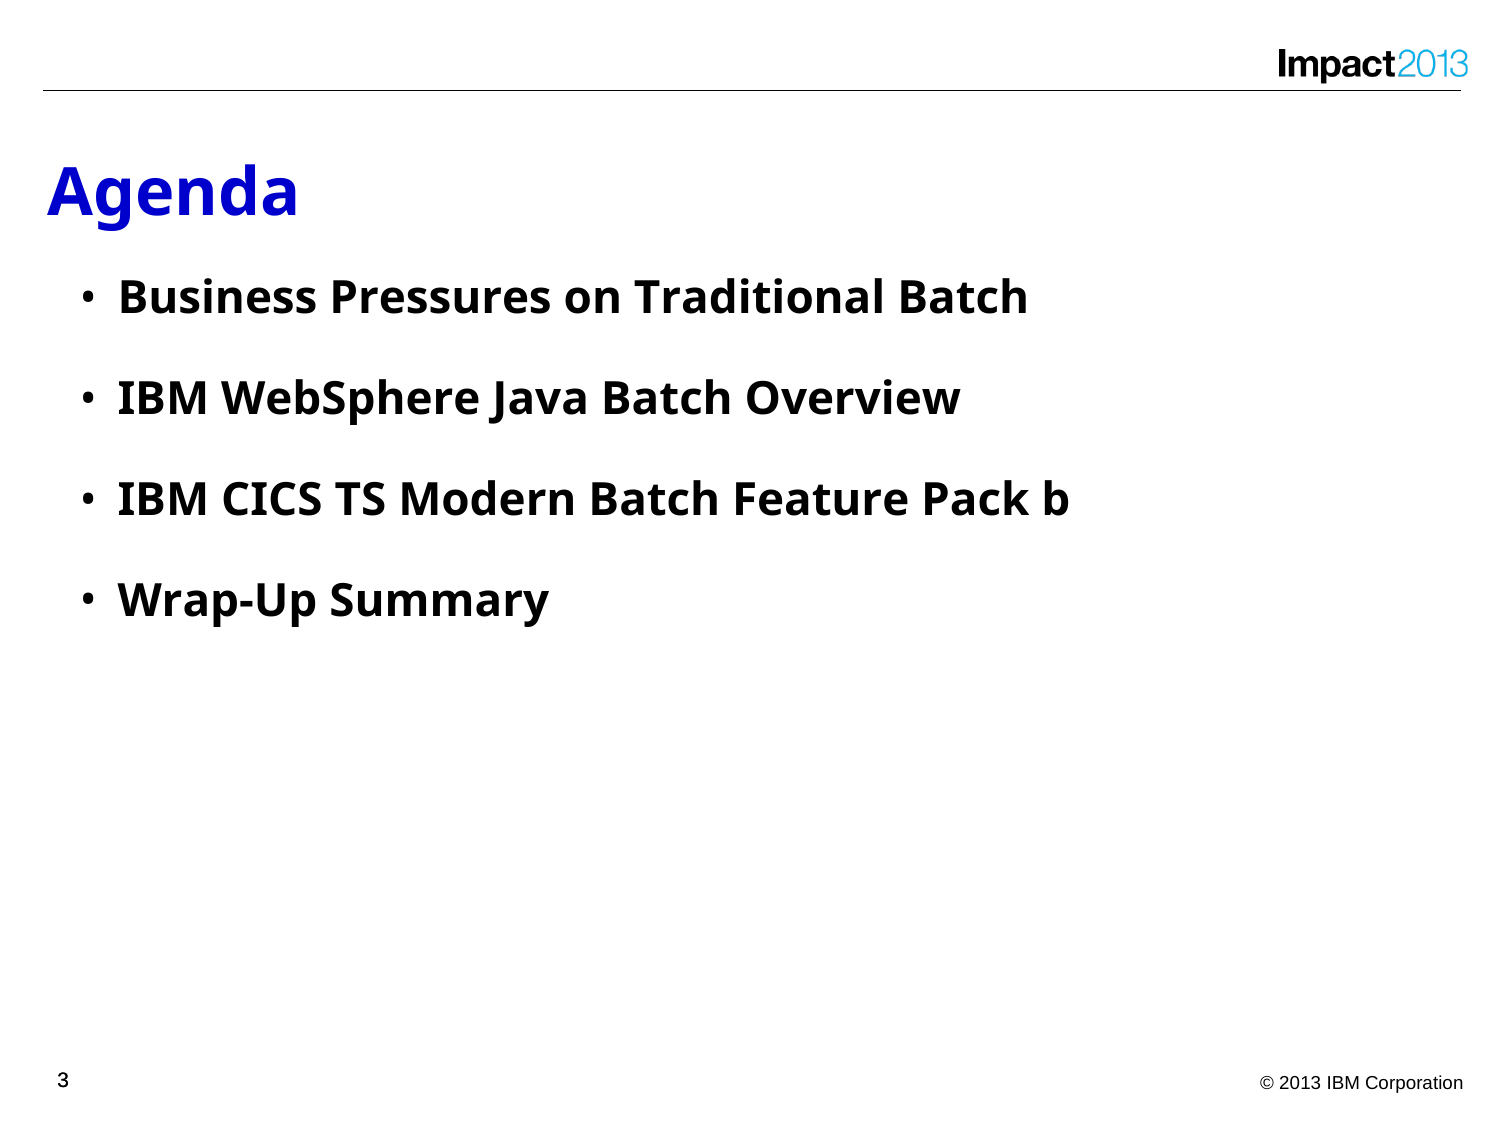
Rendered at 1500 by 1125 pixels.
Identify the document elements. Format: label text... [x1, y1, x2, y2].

picture [1279, 49, 1468, 84]
picture [1420, 52, 1432, 74]
text_box Agenda [32, 141, 402, 237]
text_box Business Pressures on Traditional Batch IBM WebSphere Java Batch Overview IBM CICS TS Modern Batch Feature Pack b Wrap-Up Summary [64, 260, 1486, 634]
